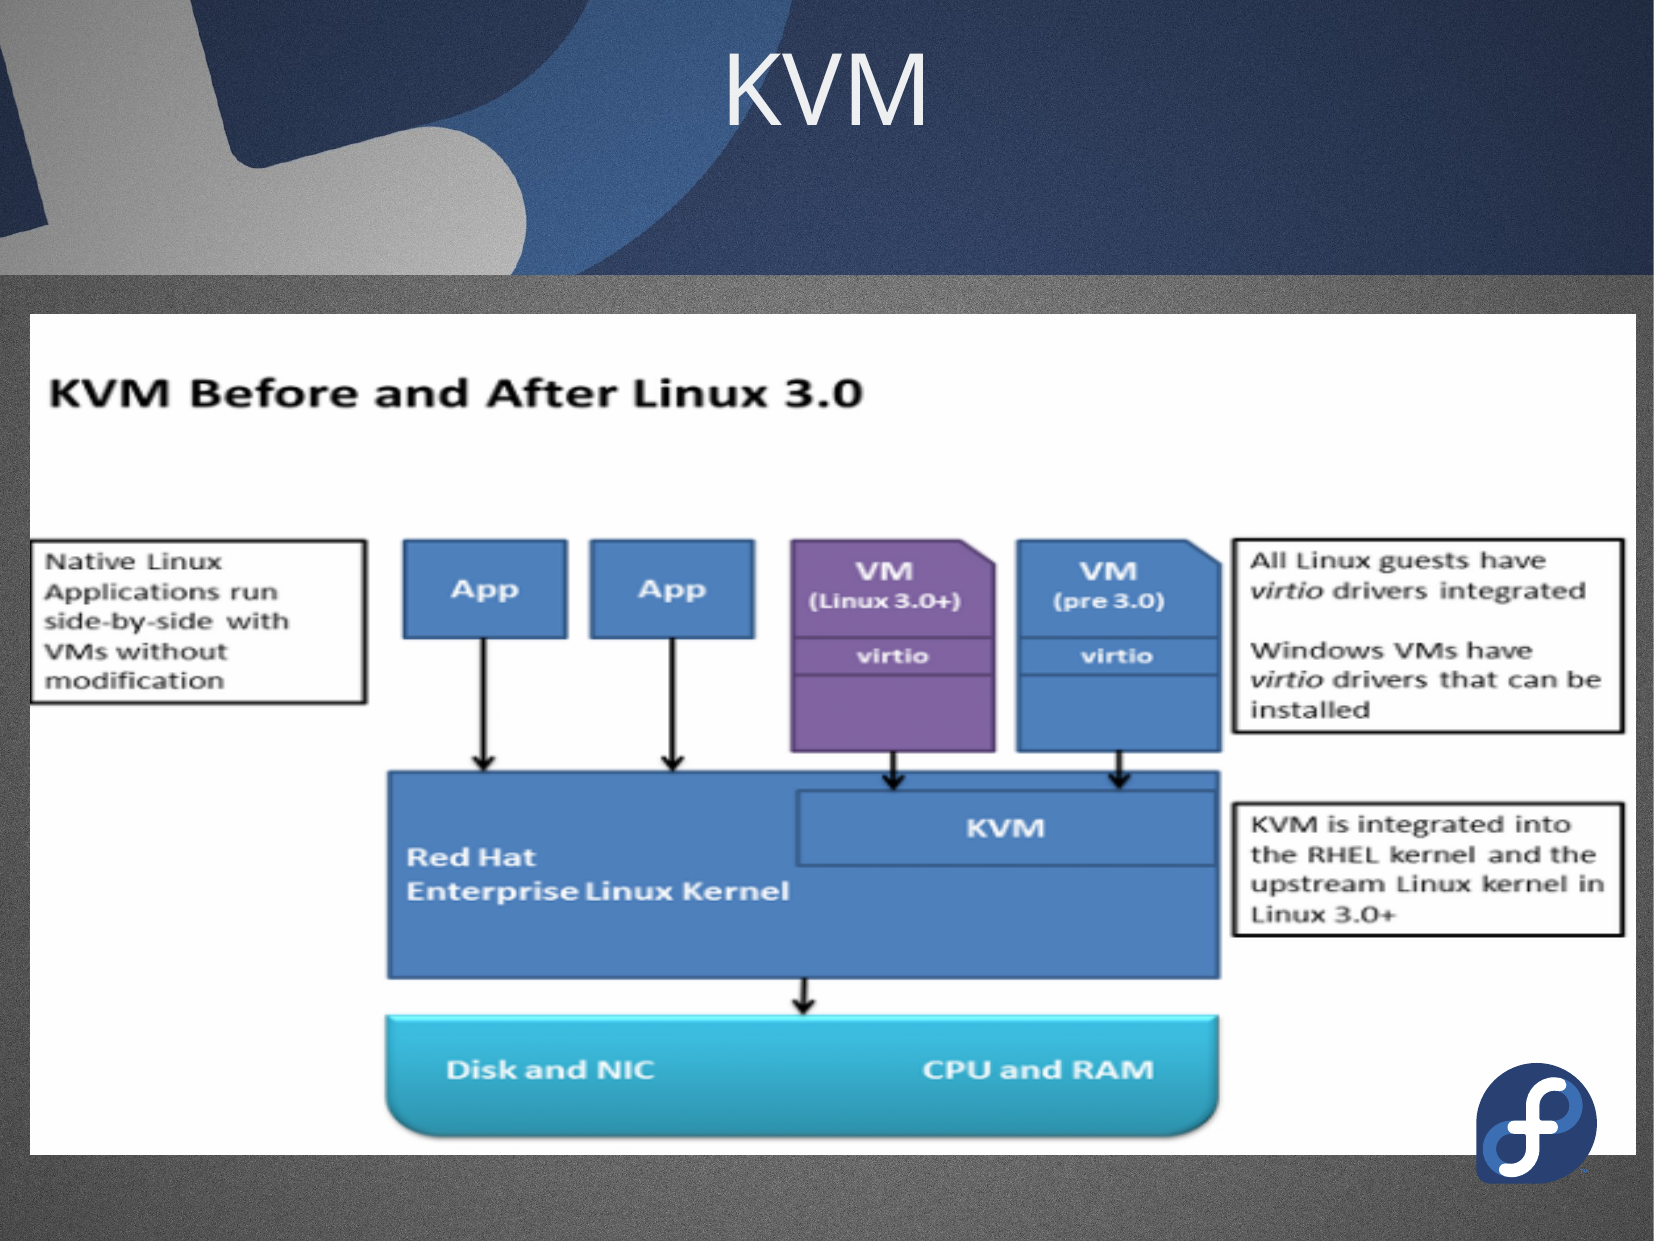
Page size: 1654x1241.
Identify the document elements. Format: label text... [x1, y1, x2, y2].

text_box KVM [88, 29, 1565, 237]
picture [0, 0, 1654, 1241]
